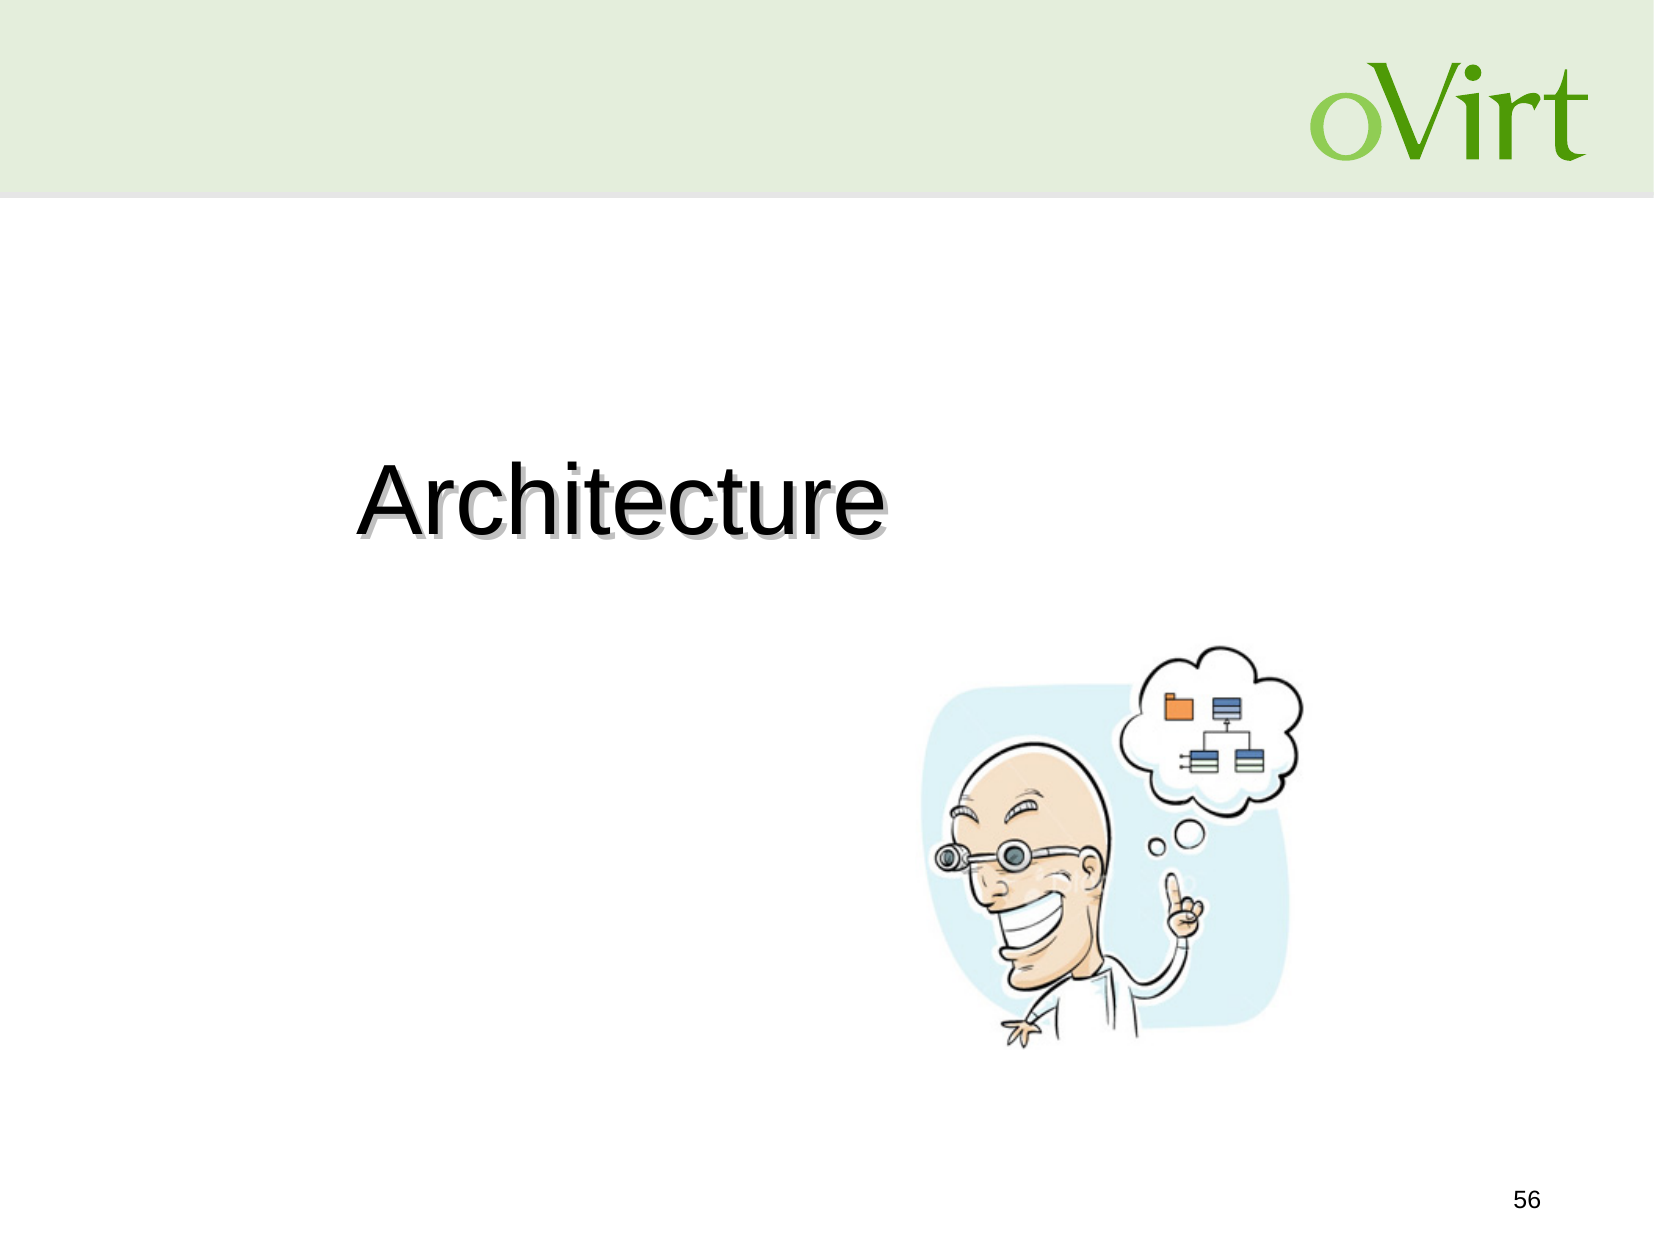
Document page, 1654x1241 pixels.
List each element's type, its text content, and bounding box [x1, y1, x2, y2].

picture [915, 632, 1313, 1051]
subtitle Architecture [195, 300, 1051, 701]
